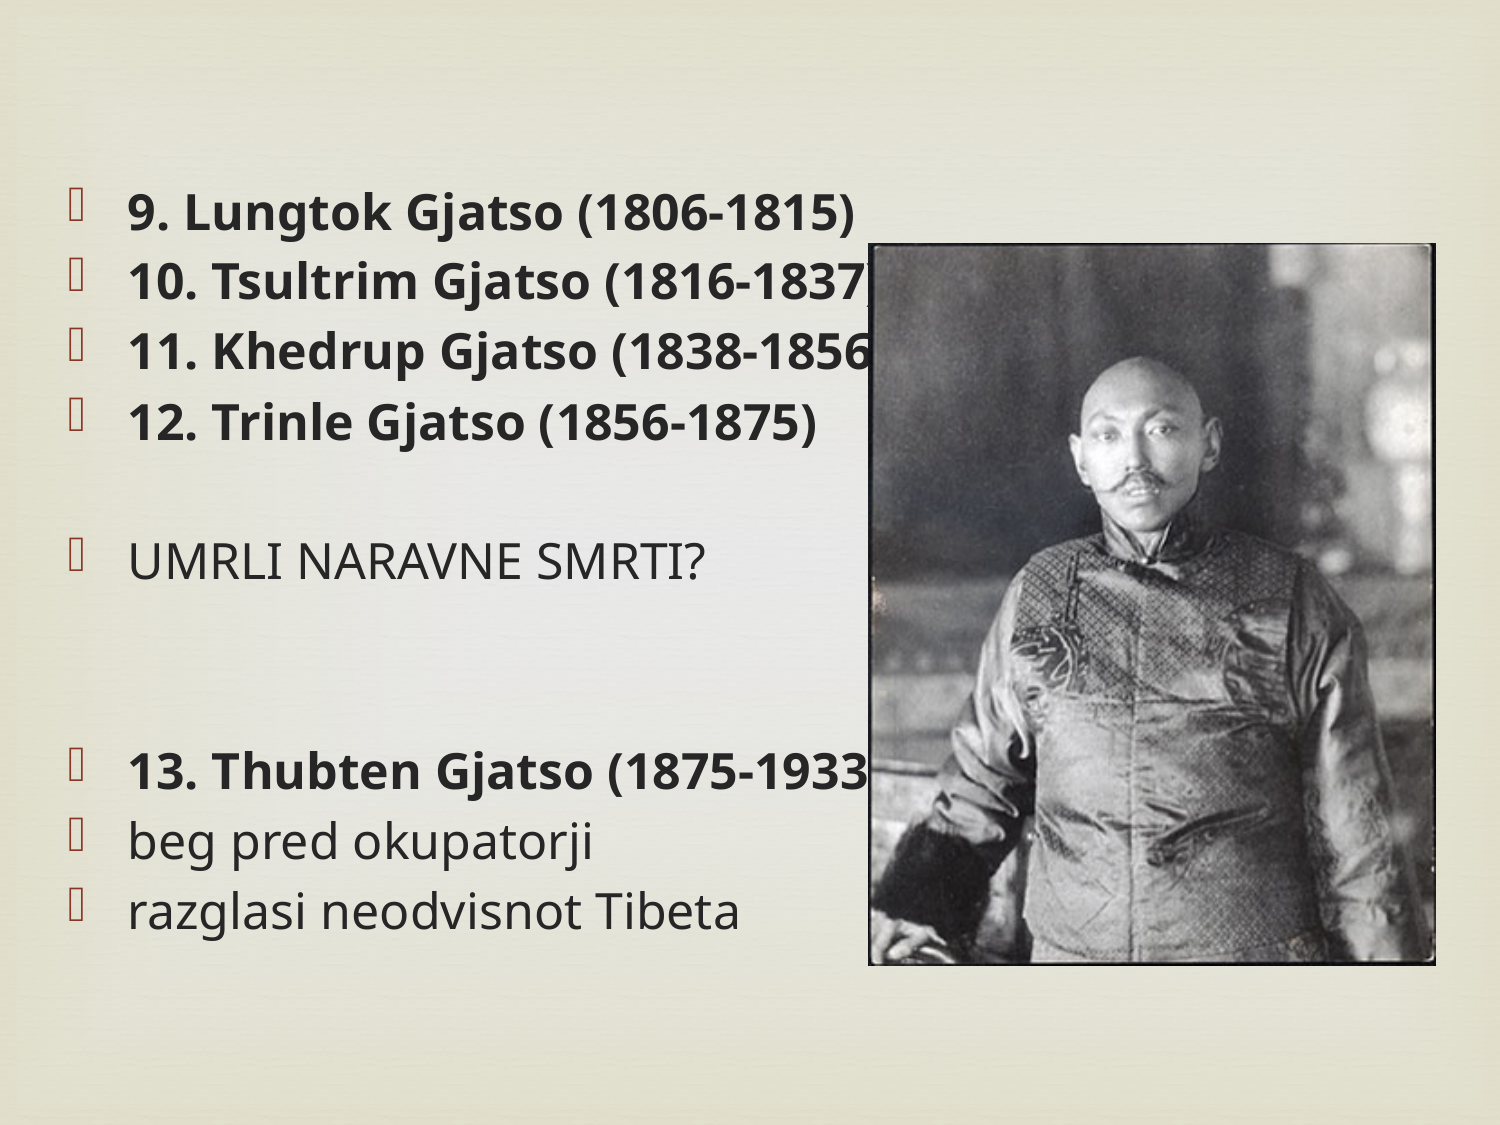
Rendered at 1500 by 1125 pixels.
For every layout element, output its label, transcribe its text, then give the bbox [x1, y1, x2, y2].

text_box 9. Lungtok Gjatso (1806-1815) 10. Tsultrim Gjatso (1816-1837) 11. Khedrup Gjatso (1838-1856) 12. Trinle Gjatso (1856-1875) UMRLI NARAVNE SMRTI? 13. Thubten Gjatso (1875-1933) beg pred okupatorji razglasi neodvisnot Tibeta [53, 172, 1418, 1094]
picture [868, 243, 1436, 966]
